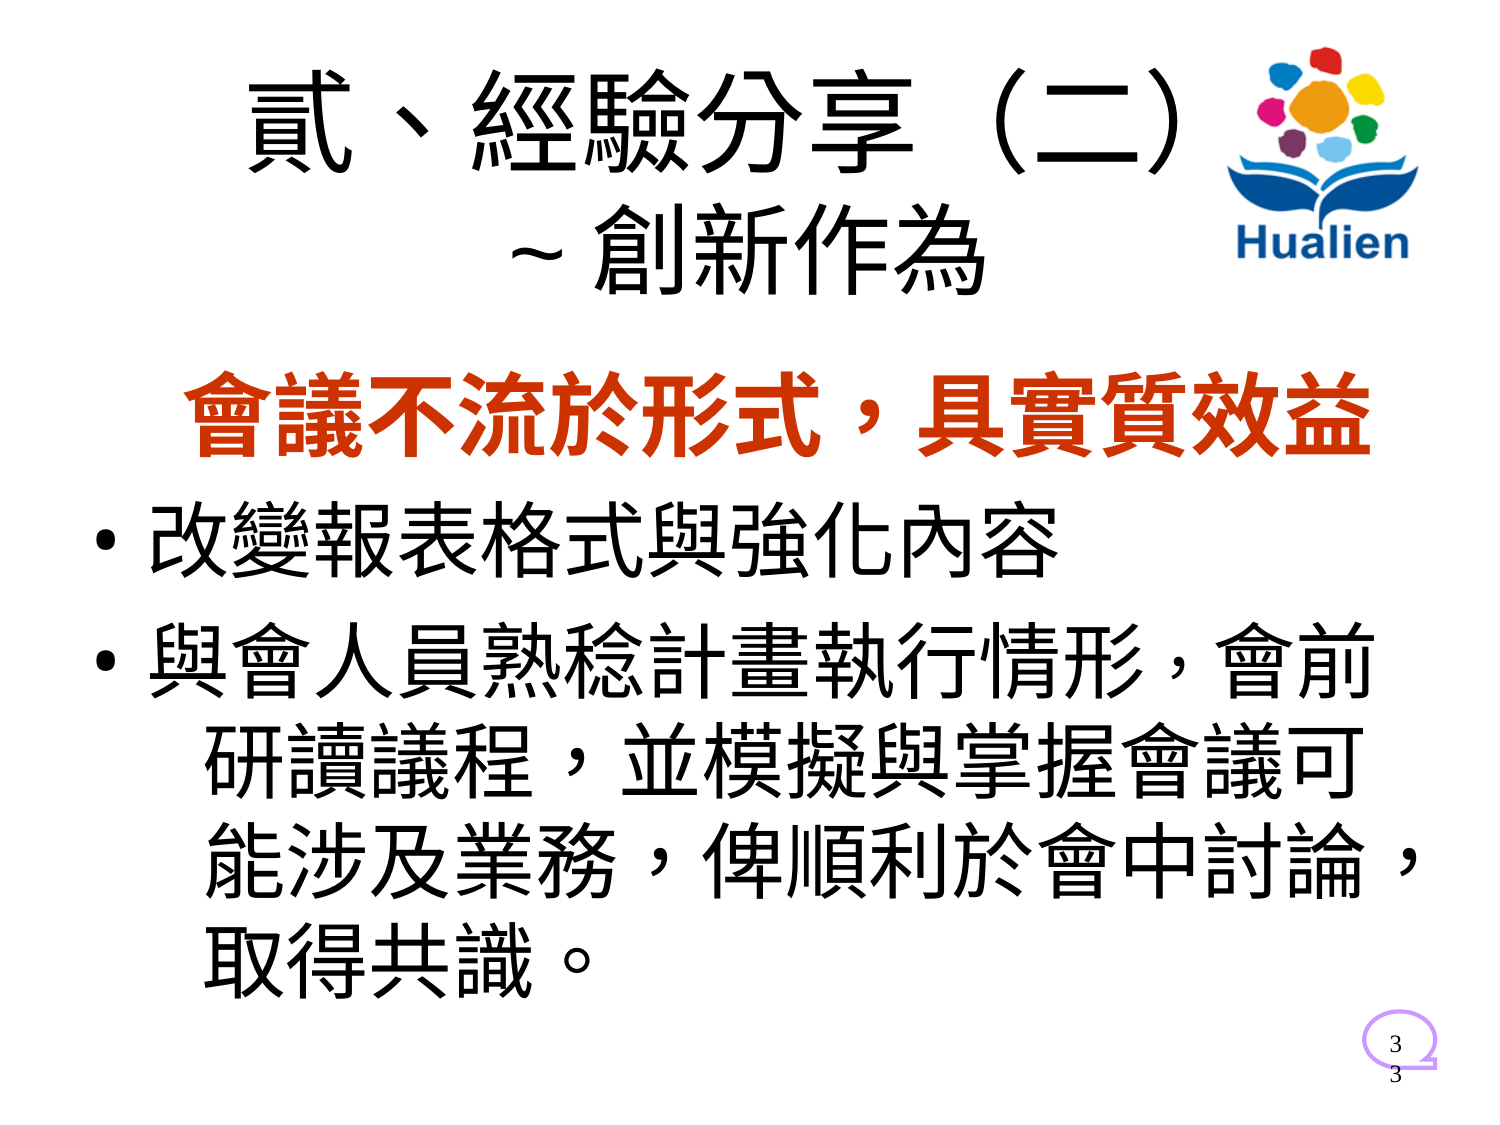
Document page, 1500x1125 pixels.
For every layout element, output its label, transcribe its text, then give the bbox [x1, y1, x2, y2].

text_box 33 [1364, 1011, 1436, 1068]
title 貳、經驗分享（二） ~創新作為 [75, 45, 1426, 303]
list 會議不流於形式，具實質效益 改變報表格式與強化內容 與會人員熟稔計畫執行情形，會前研讀議程，並模擬與掌握會議可能涉及業務，俾順利於會中討論，取得共識。 [75, 350, 1426, 1125]
